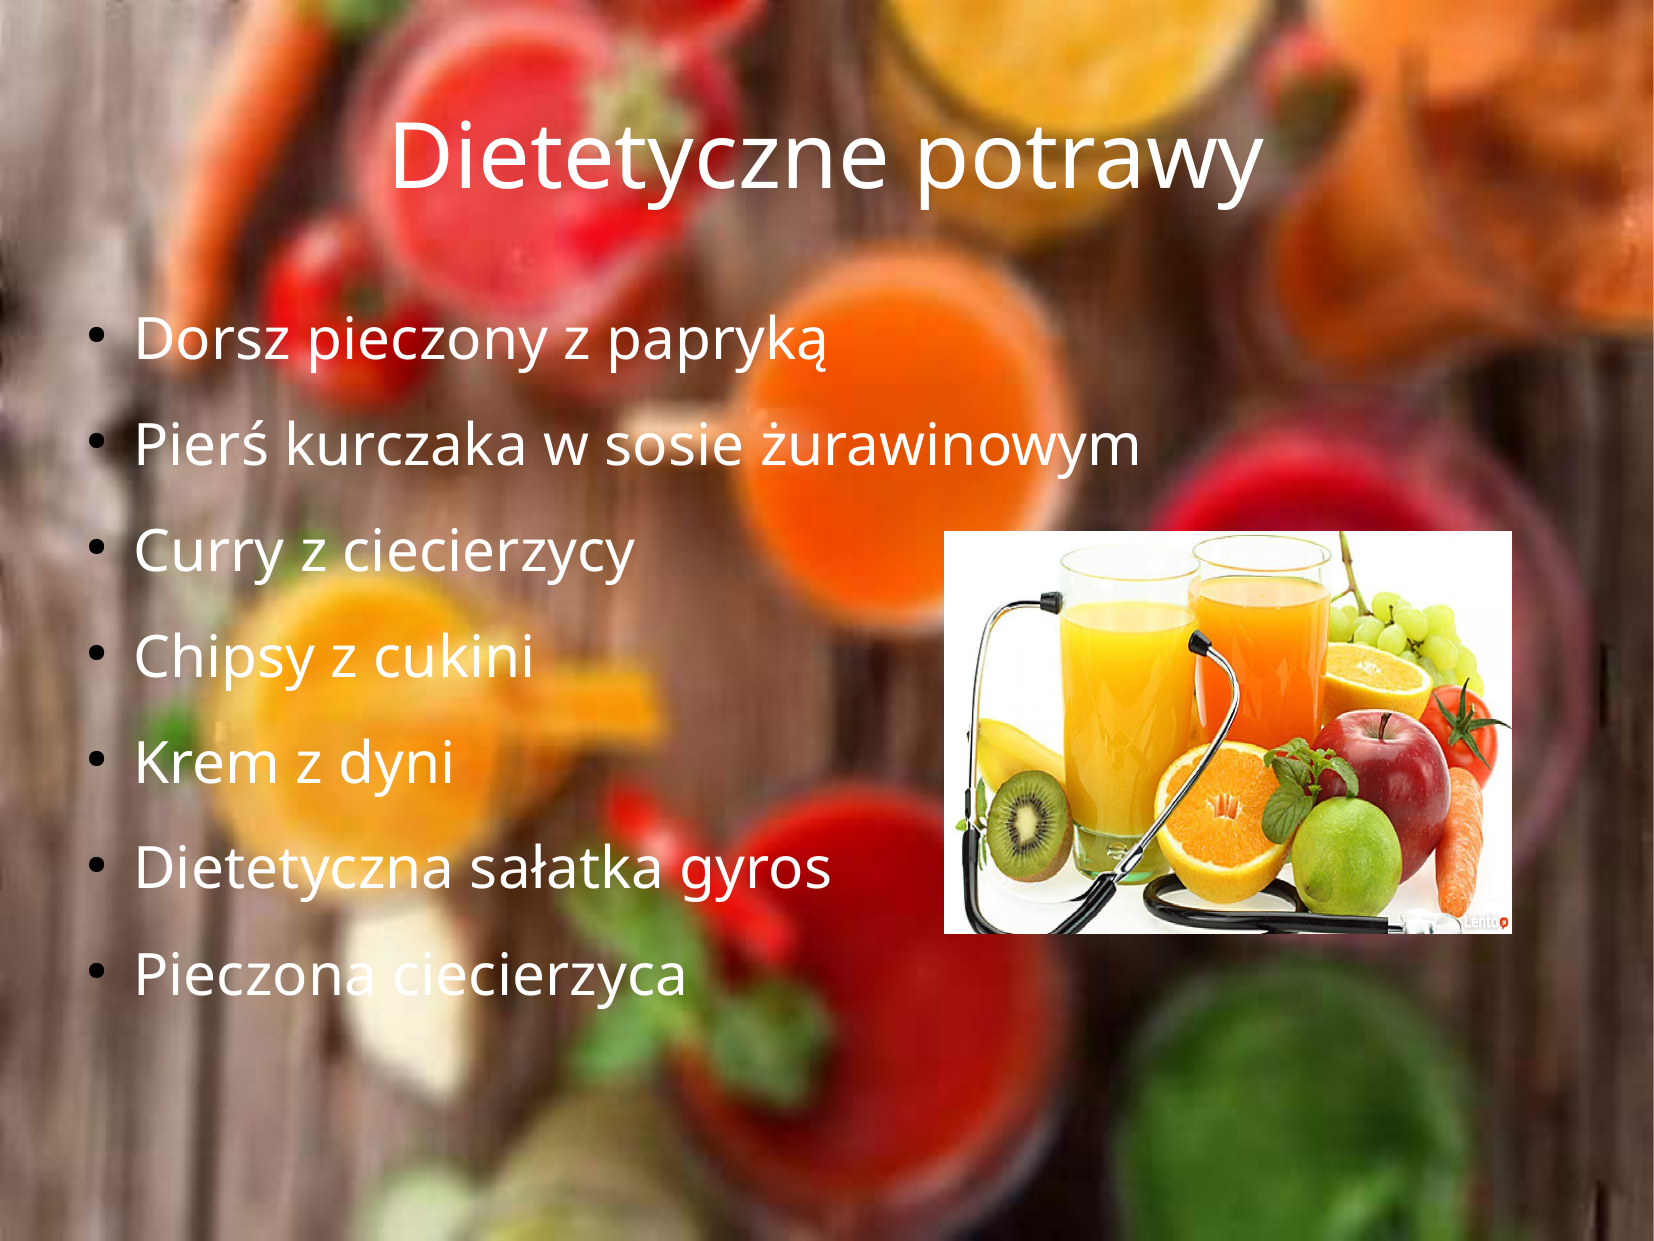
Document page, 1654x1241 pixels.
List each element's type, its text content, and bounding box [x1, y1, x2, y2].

picture [0, 0, 1654, 1241]
title Dietetyczne potrawy [82, 49, 1571, 257]
list Dorsz pieczony z papryką Pierś kurczaka w sosie żurawinowym Curry z ciecierzycy Chipsy z cukini Krem z dyni Dietetyczna sałatka gyros Pieczona ciecierzyca [70, 296, 1559, 1016]
